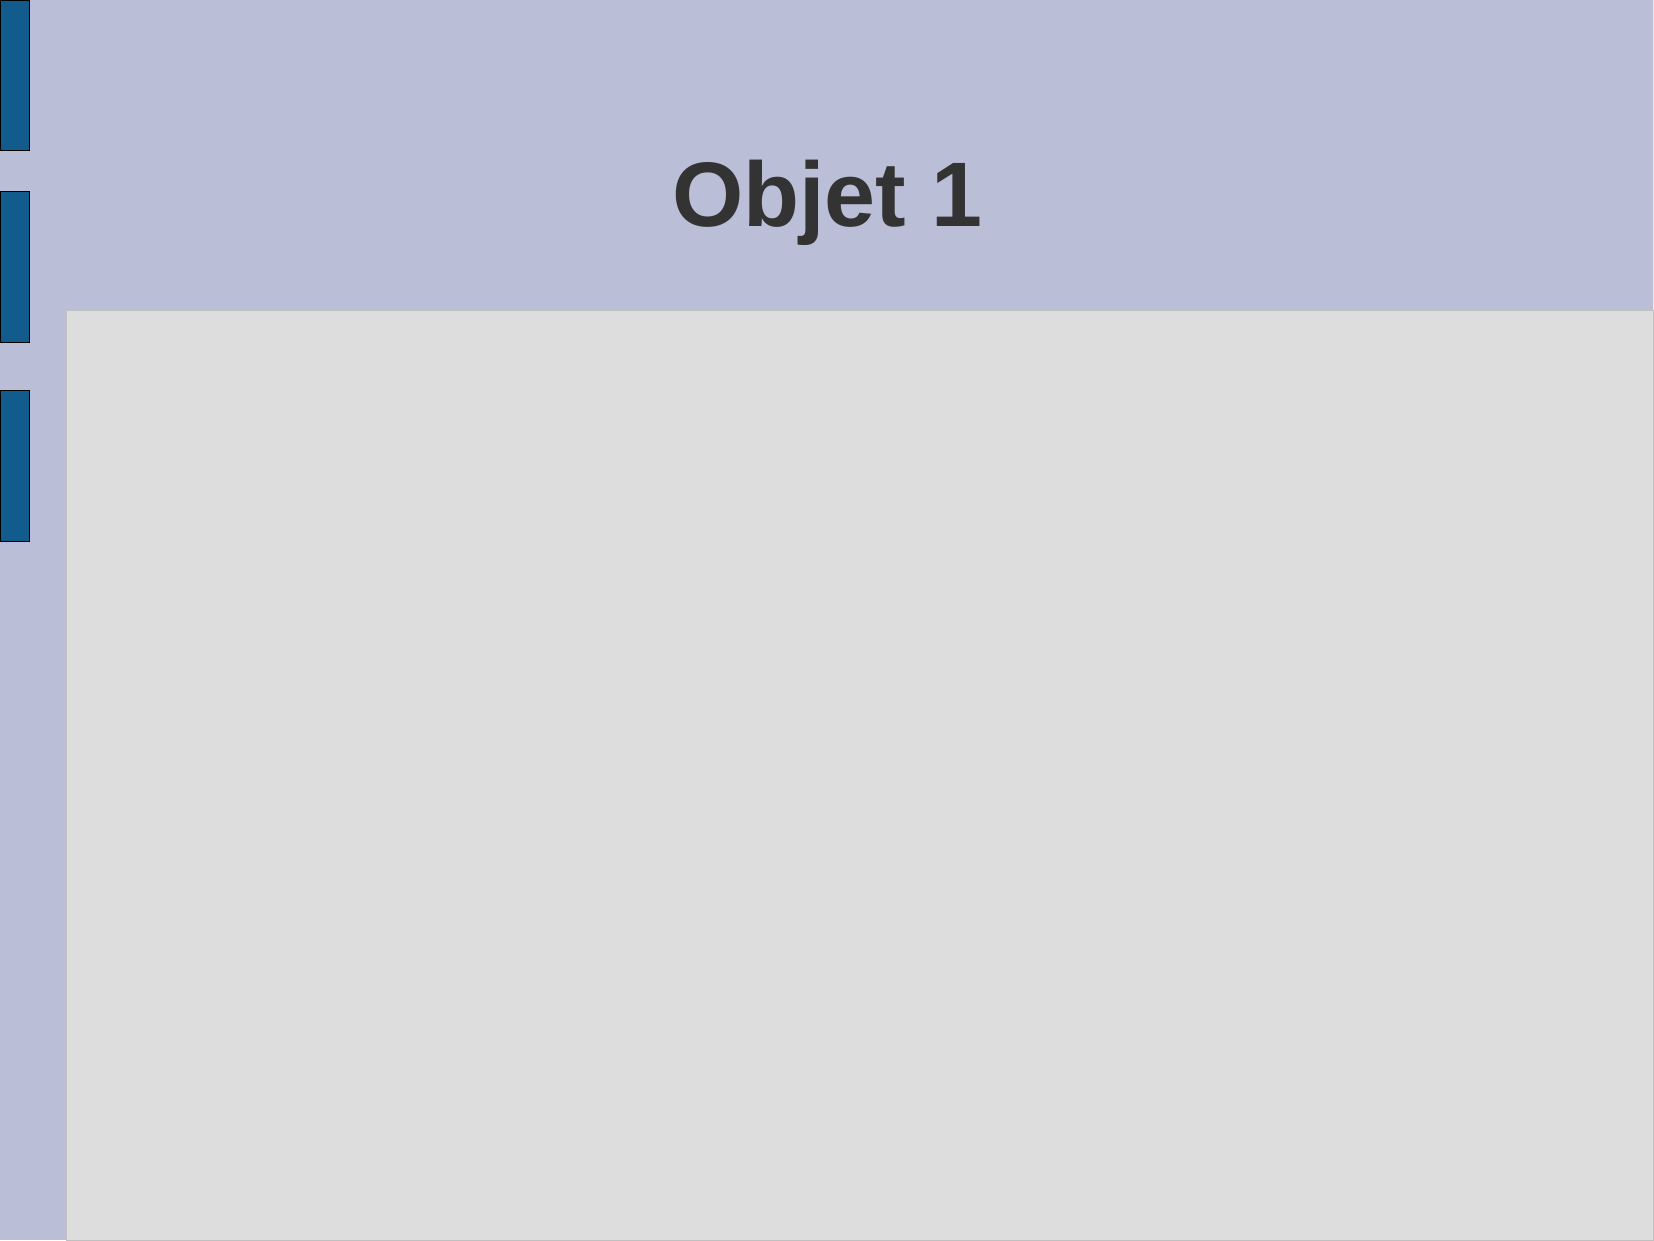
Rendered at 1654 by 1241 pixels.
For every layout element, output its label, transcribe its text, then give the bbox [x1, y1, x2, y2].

title Objet 1 [121, 91, 1534, 299]
